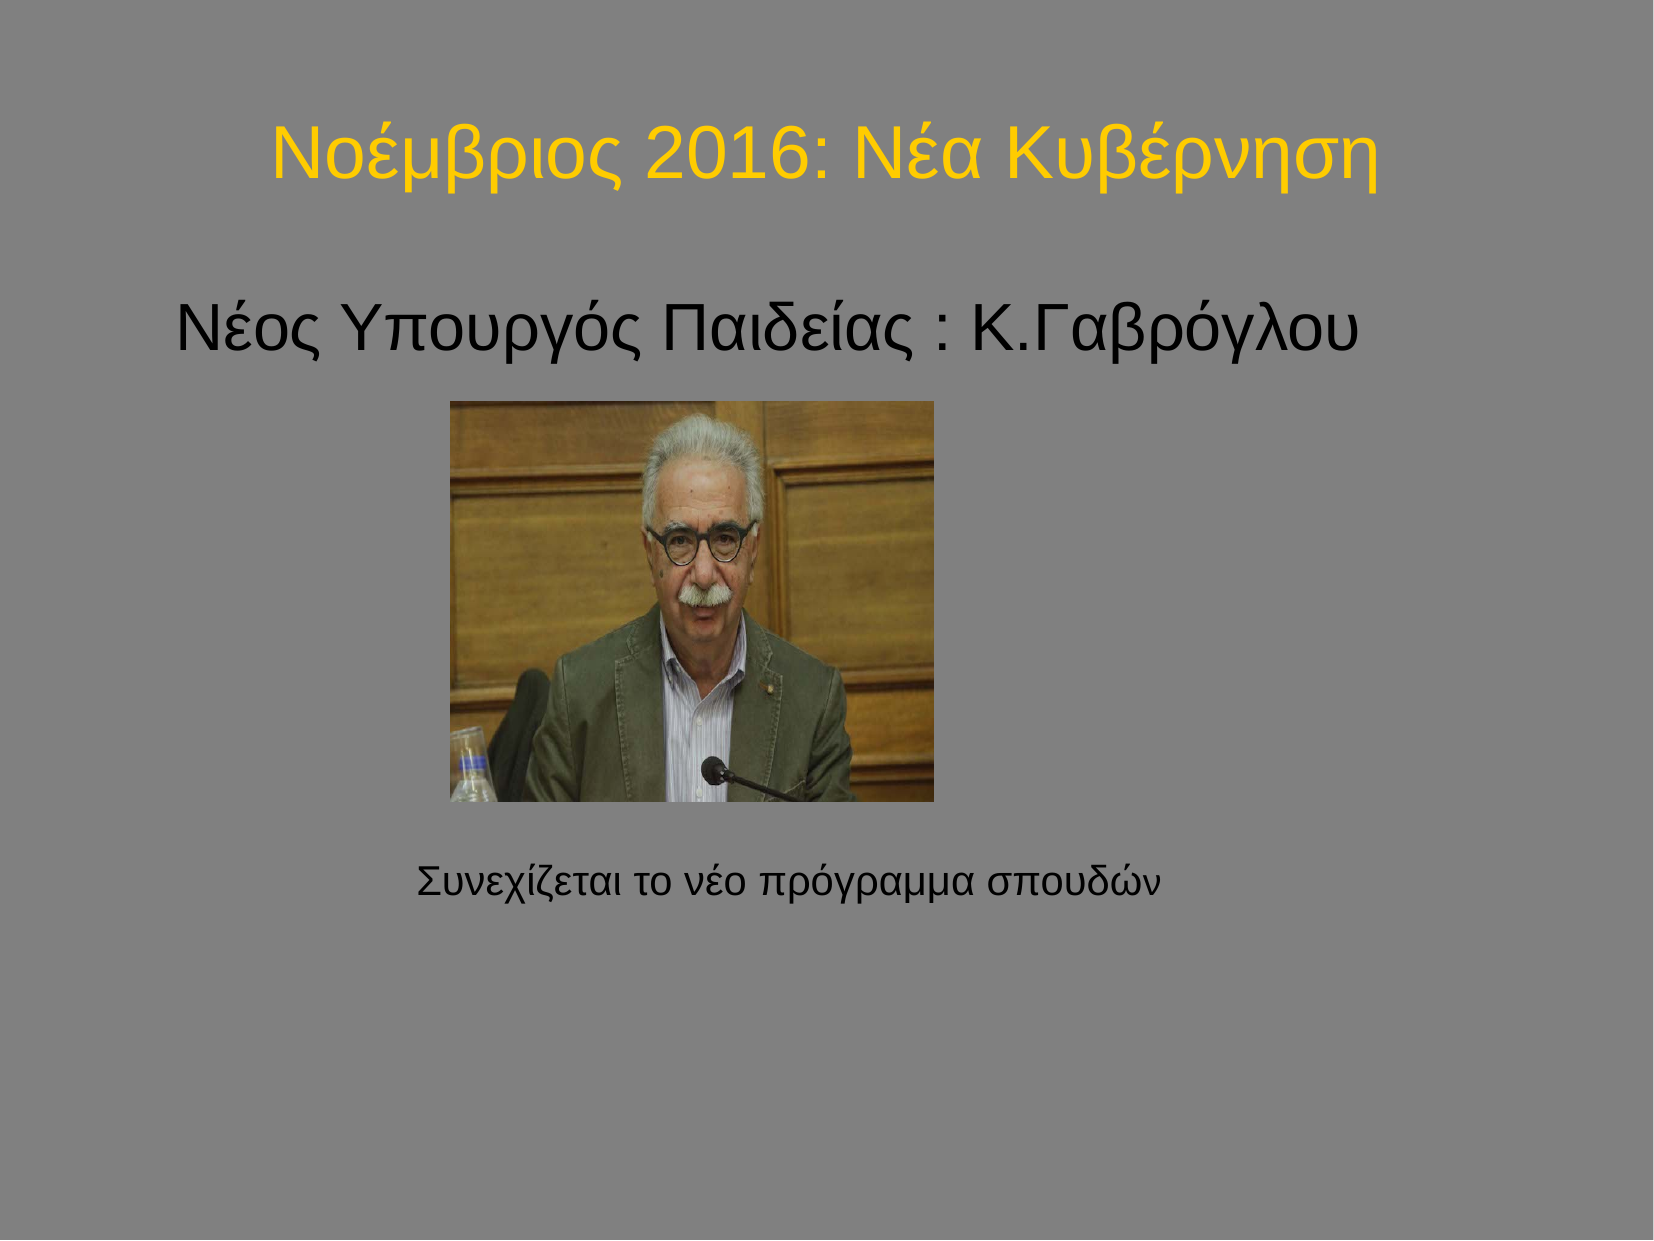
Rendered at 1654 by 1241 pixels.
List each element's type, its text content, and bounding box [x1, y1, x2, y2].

title Νοέμβριος 2016: Νέα Κυβέρνηση [82, 49, 1571, 257]
picture [450, 401, 934, 802]
list Νέος Υπουργός Παιδείας : Κ.Γαβρόγλου [82, 290, 1571, 1109]
text_box Συνεχίζεται το νέο πρόγραμμα σπουδών [401, 850, 1465, 912]
